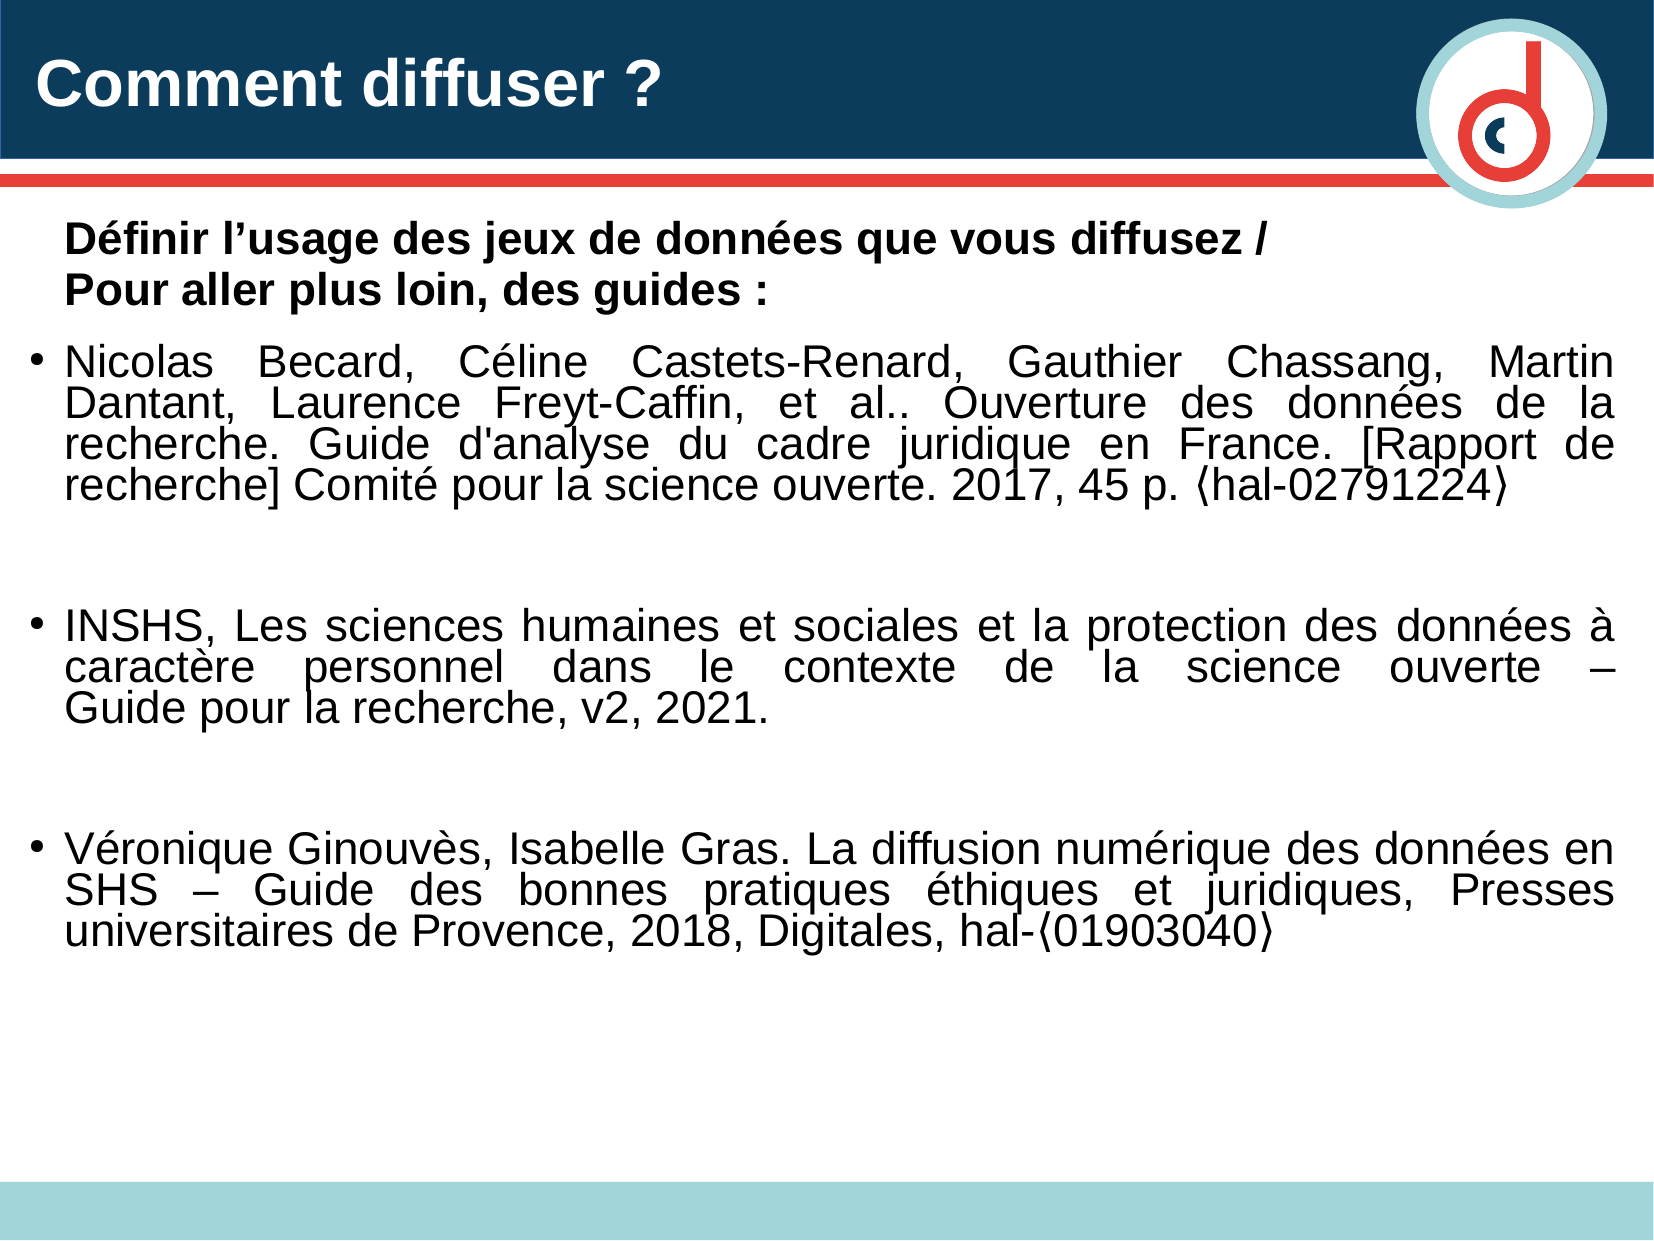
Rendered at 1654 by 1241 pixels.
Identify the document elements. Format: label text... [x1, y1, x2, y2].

text_box Définir l’usage des jeux de données que vous diffusez / Pour aller plus loin, des guides : Nicolas Becard, Céline Castets-Renard, Gauthier Chassang, Martin Dantant, Laurence Freyt-Caffin, et al.. Ouverture des données de la recherche. Guide d'analyse du cadre juridique en France. [Rapport de recherche] Comité pour la science ouverte. 2017, 45 p. ⟨hal-02791224⟩ INSHS, Les sciences humaines et sociales et la protection des données à caractère personnel dans le contexte de la science ouverte – Guide pour la recherche, v2, 2021. Véronique Ginouvès, Isabelle Gras. La diffusion numérique des données en SHS – Guide des bonnes pratiques éthiques et juridiques, Presses universitaires de Provence, 2018, Digitales, hal-⟨01903040⟩ [29, 213, 1617, 1034]
title Comment diffuser ? [35, 11, 1430, 159]
